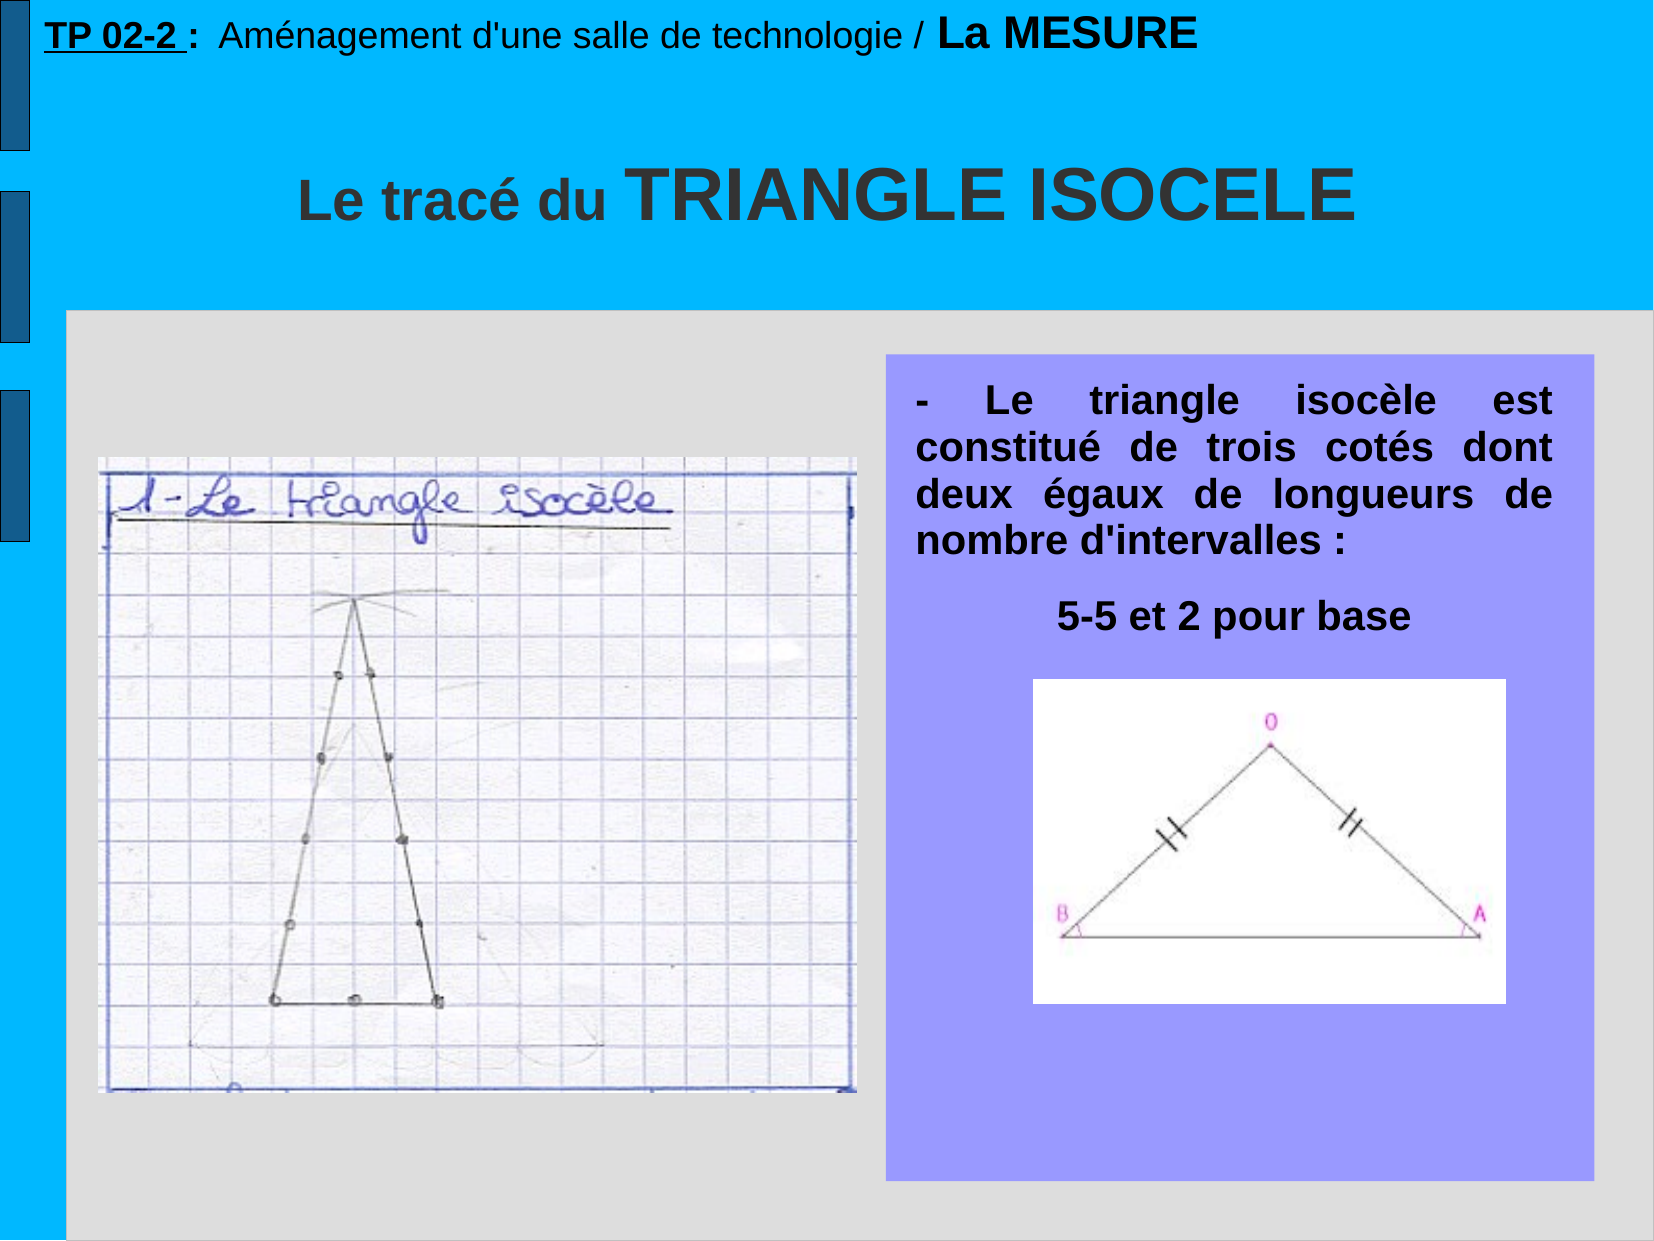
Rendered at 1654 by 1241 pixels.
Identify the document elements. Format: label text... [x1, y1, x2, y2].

title Le tracé du TRIANGLE ISOCELE [121, 91, 1534, 299]
picture [1033, 679, 1506, 1004]
text_box [885, 354, 1595, 1182]
list - Le triangle isocèle est constitué de trois cotés dont deux égaux de longueurs de nombre d'intervalles : 5-5 et 2 pour base [915, 377, 1554, 768]
text_box TP 02-2 : Aménagement d'une salle de technologie / La MESURE [29, 0, 1214, 68]
picture [98, 457, 857, 1093]
